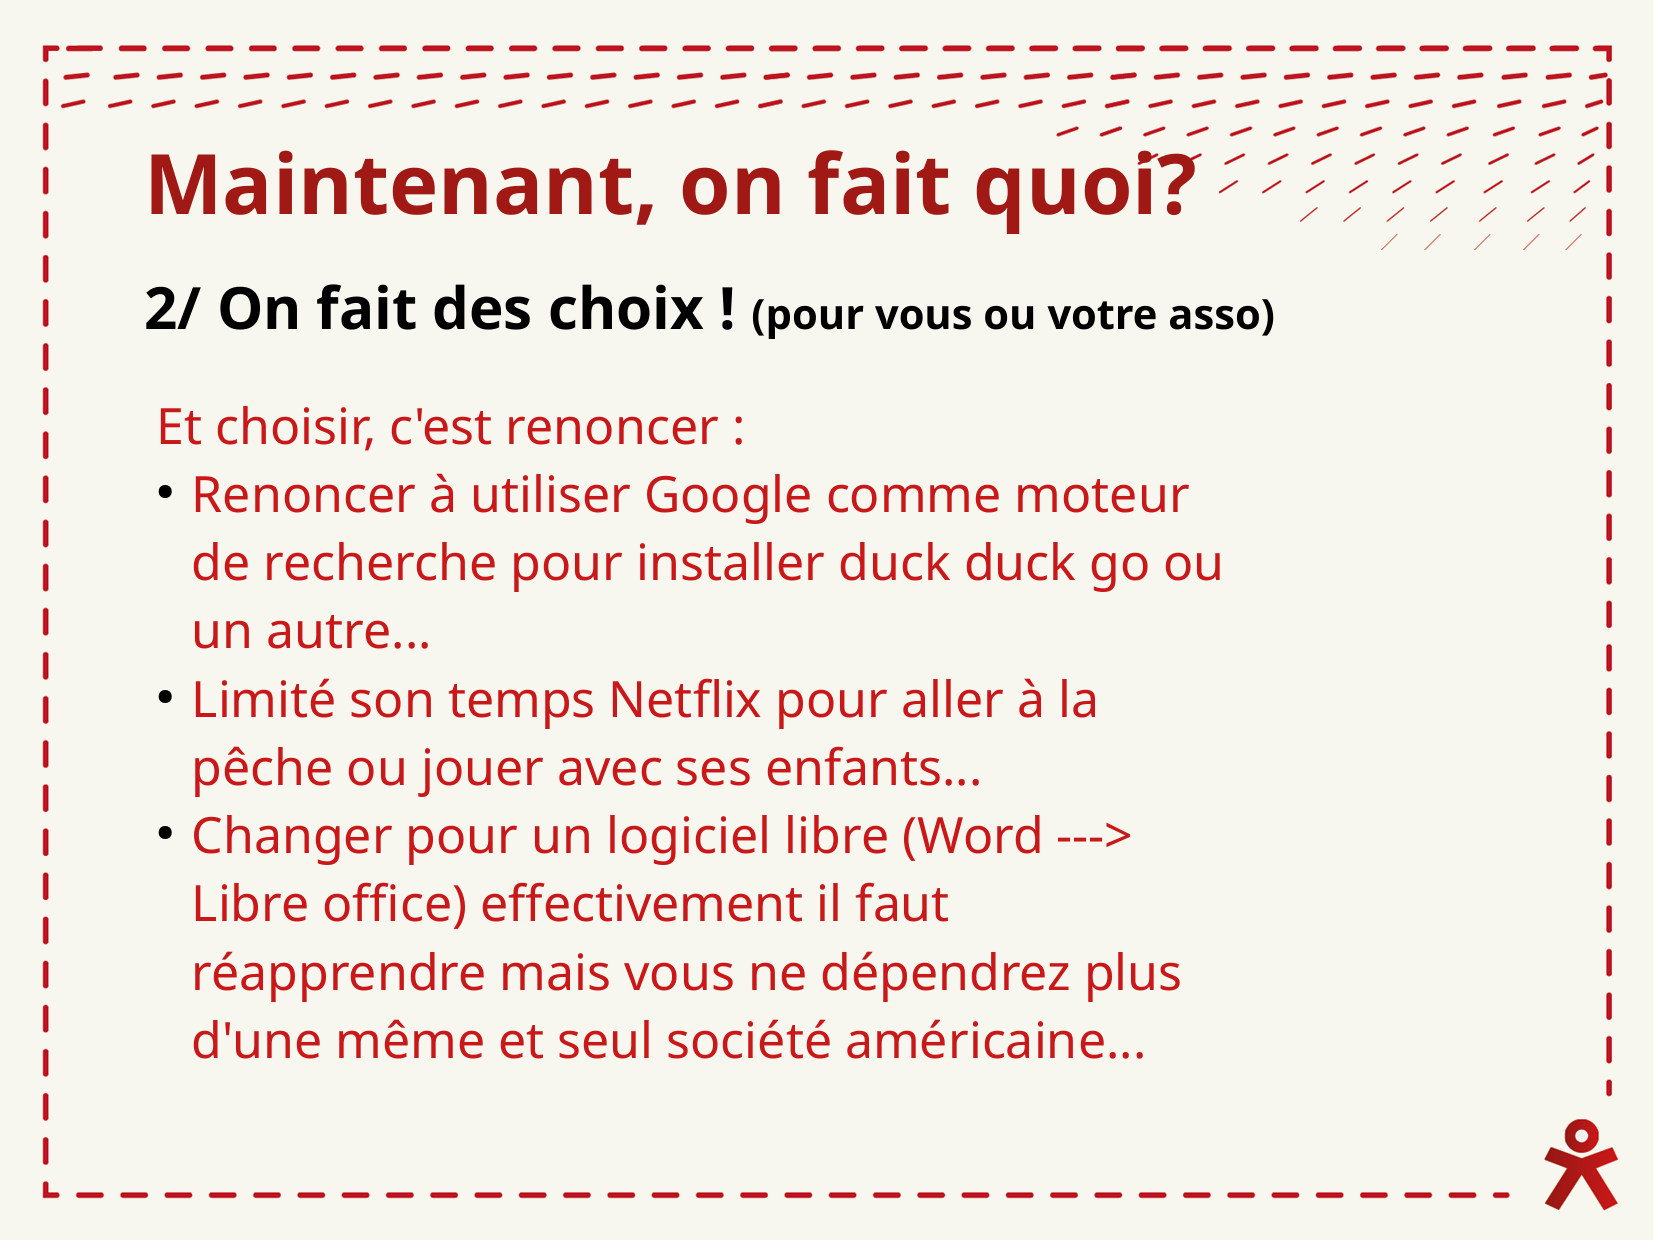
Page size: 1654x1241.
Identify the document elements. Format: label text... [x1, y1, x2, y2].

text_box 2/ On fait des choix ! (pour vous ou votre asso) [129, 259, 1441, 430]
picture [0, 0, 1654, 1240]
text_box Et choisir, c'est renoncer : Renoncer à utiliser Google comme moteur de recherche pour installer duck duck go ou un autre... Limité son temps Netflix pour aller à la pêche ou jouer avec ses enfants... Changer pour un logiciel libre (Word ---> Libre office) effectivement il faut réapprendre mais vous ne dépendrez plus d'une même et seul société américaine... [141, 430, 1258, 1063]
text_box Maintenant, on fait quoi? [129, 118, 1323, 244]
